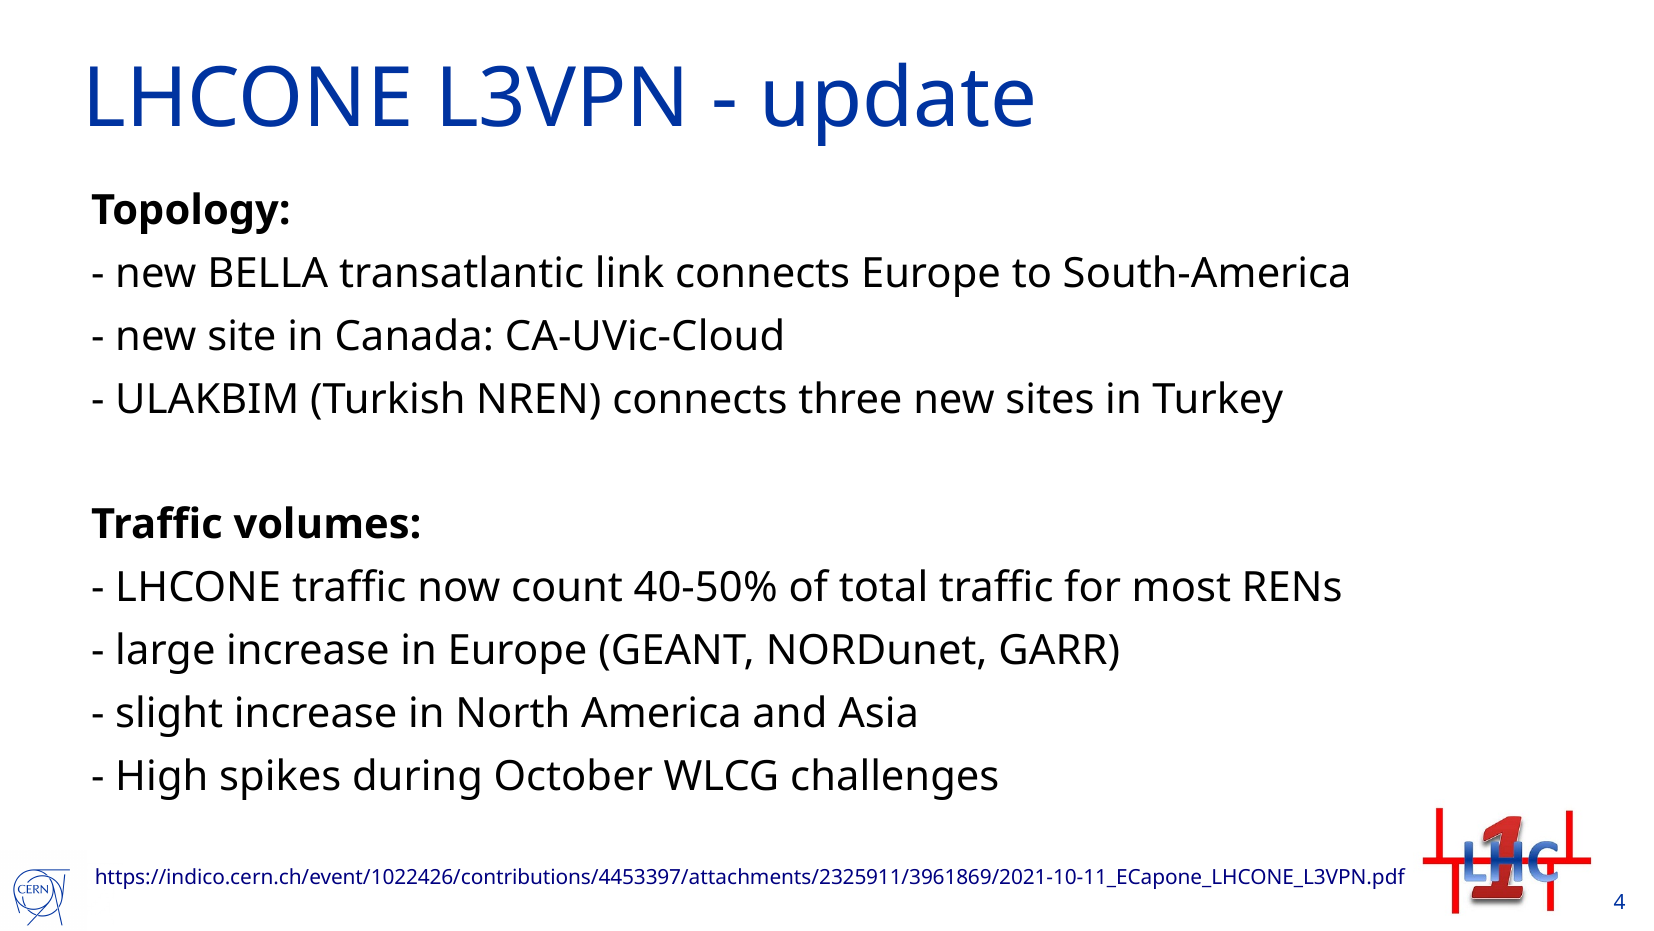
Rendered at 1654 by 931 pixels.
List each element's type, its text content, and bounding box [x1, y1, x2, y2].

title LHCONE L3VPN - update [82, 37, 1571, 142]
text_box Topology: - new BELLA transatlantic link connects Europe to South-America - new site in Canada: CA-UVic-Cloud - ULAKBIM (Turkish NREN) connects three new sites in Turkey Traffic volumes: - LHCONE traffic now count 40-50% of total traffic for most RENs - large increase in Europe (GEANT, NORDunet, GARR) - slight increase in North America and Asia - High spikes during October WLCG challenges [76, 172, 1640, 931]
picture [0, 850, 76, 931]
picture [1413, 799, 1598, 923]
